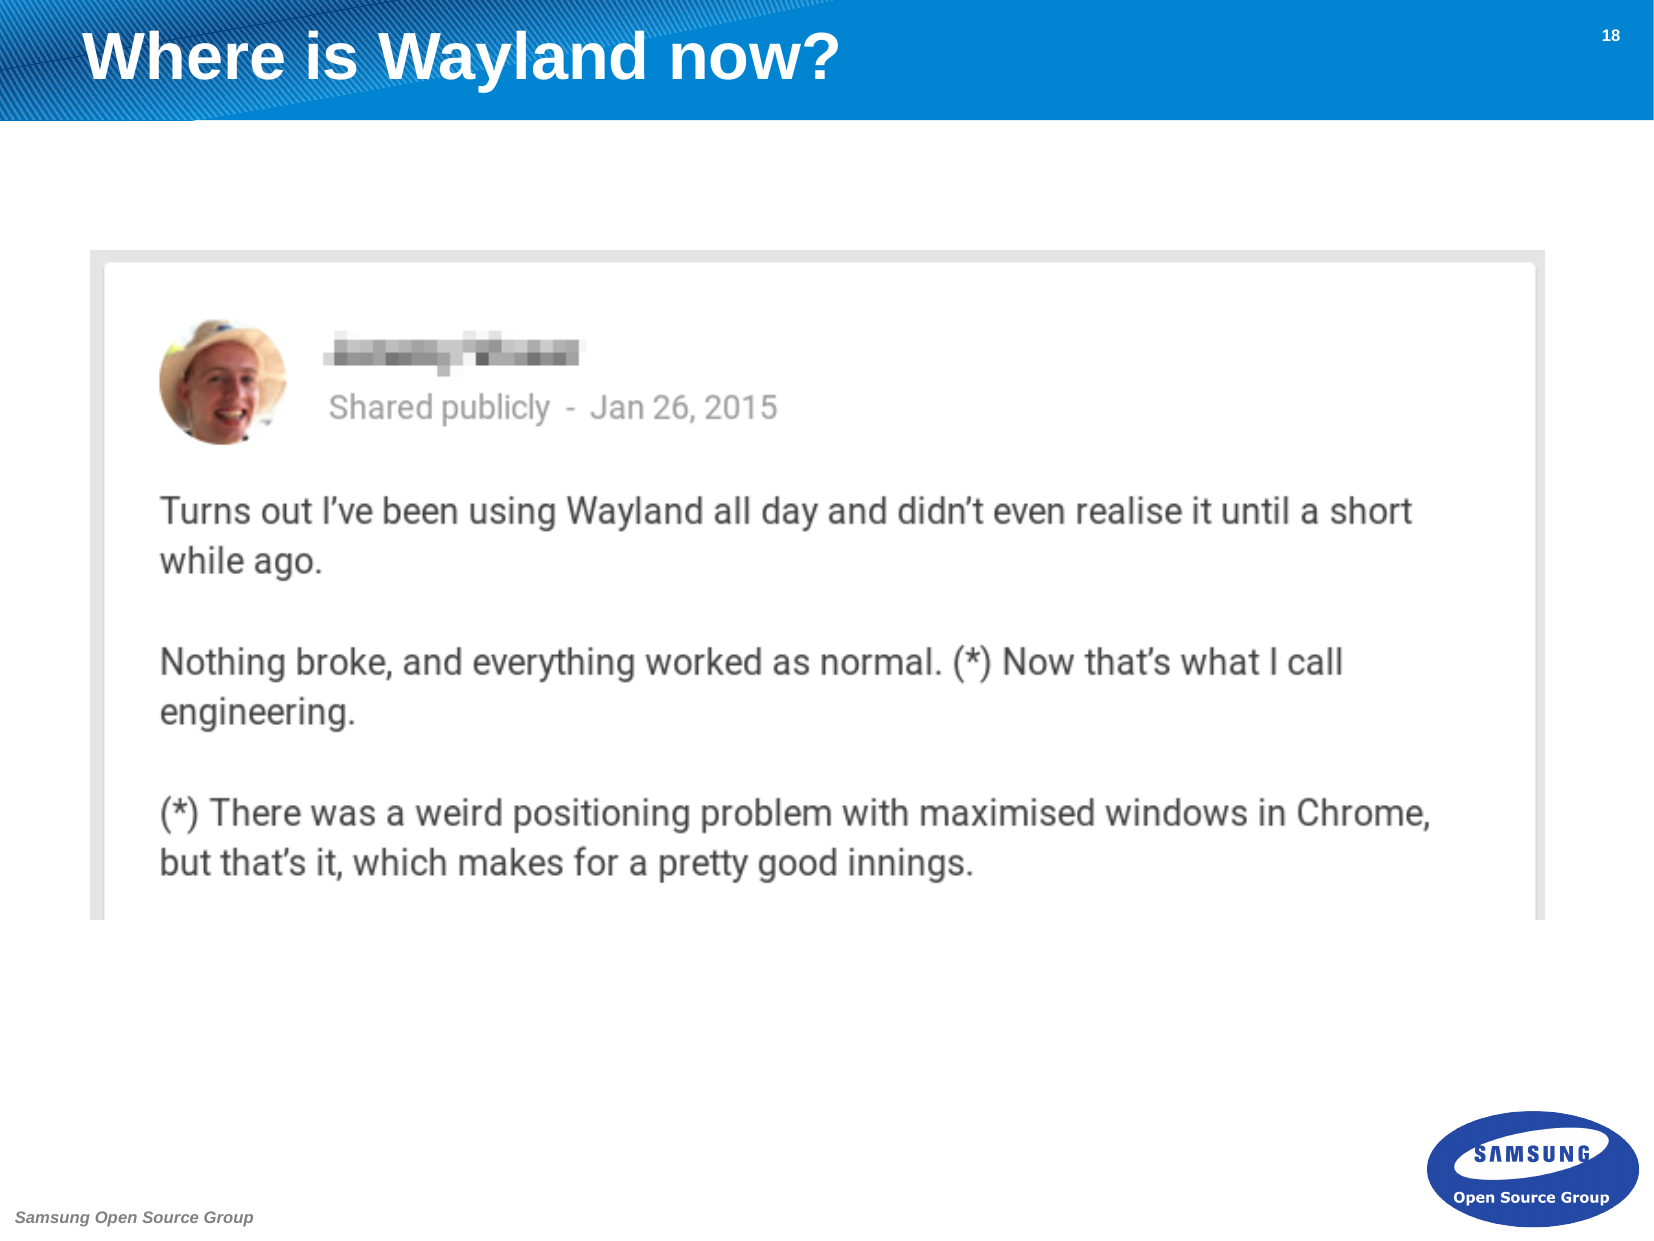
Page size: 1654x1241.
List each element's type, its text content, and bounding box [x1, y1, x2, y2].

picture [1425, 1109, 1641, 1230]
title Where is Wayland now? [82, 15, 1570, 100]
picture [90, 224, 1545, 945]
